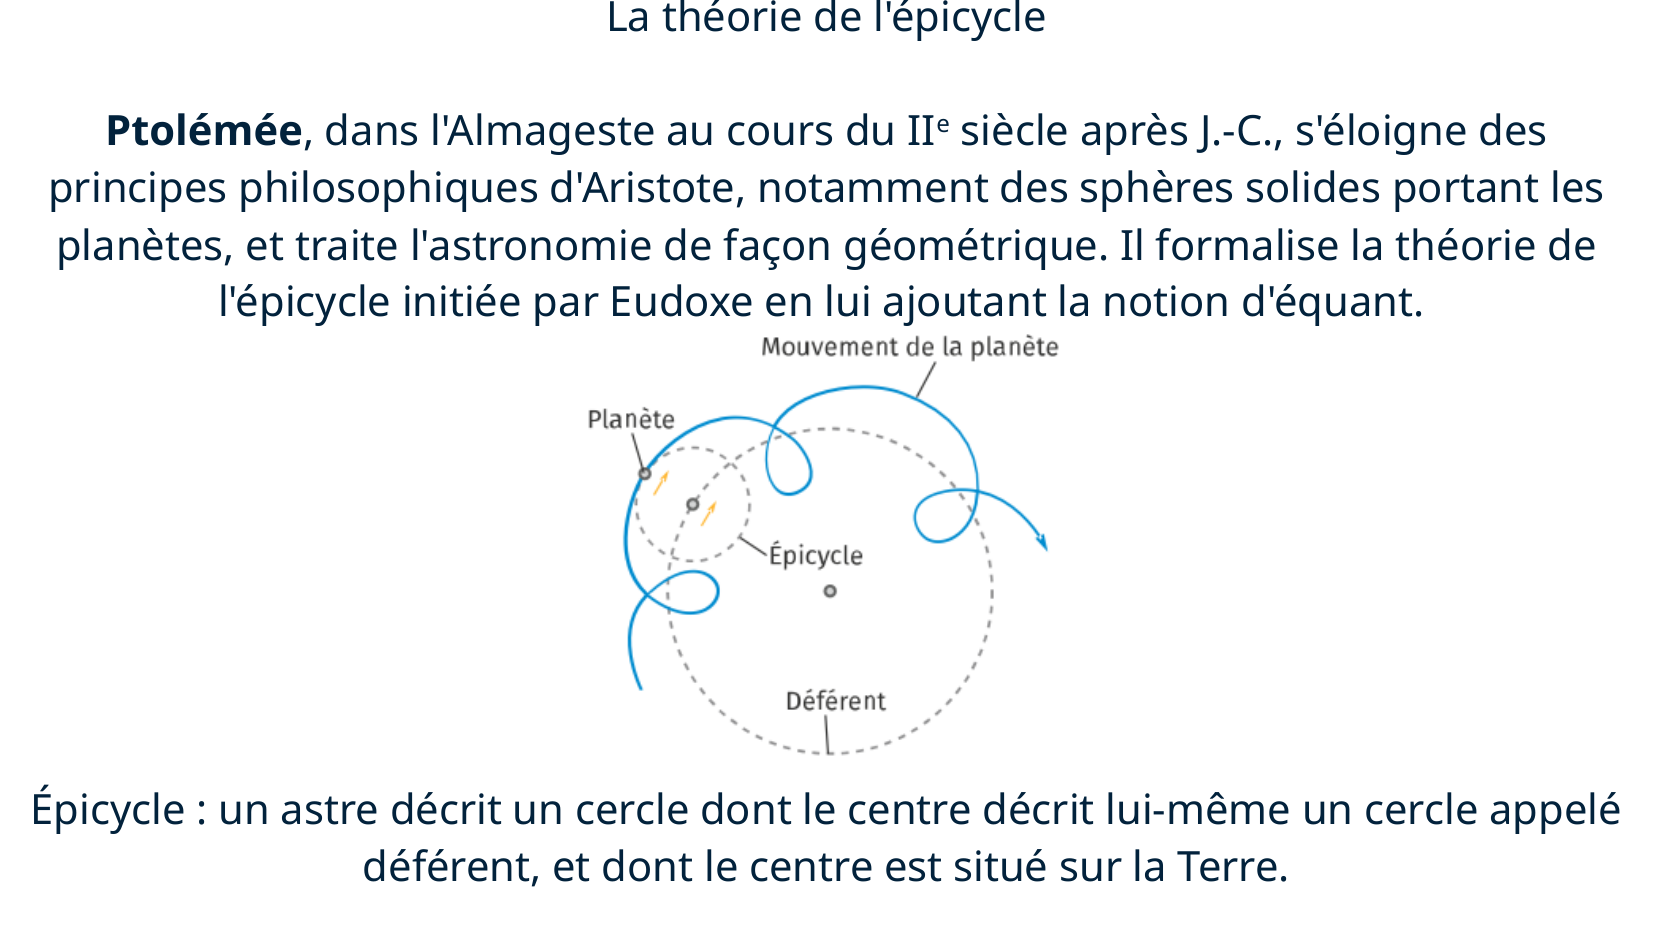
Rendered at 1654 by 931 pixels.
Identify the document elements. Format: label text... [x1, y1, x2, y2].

subtitle La théorie de l'épicycle Ptolémée, dans l'Almageste au cours du IIe siècle après J.-C., s'éloigne des principes philosophiques d'Aristote, notamment des sphères solides portant les planètes, et traite l'astronomie de façon géométrique. Il formalise la théorie de l'épicycle initiée par Eudoxe en lui ajoutant la notion d'équant. [29, 11, 1625, 305]
picture [587, 333, 1081, 759]
text_box Épicycle : un astre décrit un cercle dont le centre décrit lui-même un cercle appelé déférent, et dont le centre est situé sur la Terre. [29, 788, 1625, 886]
